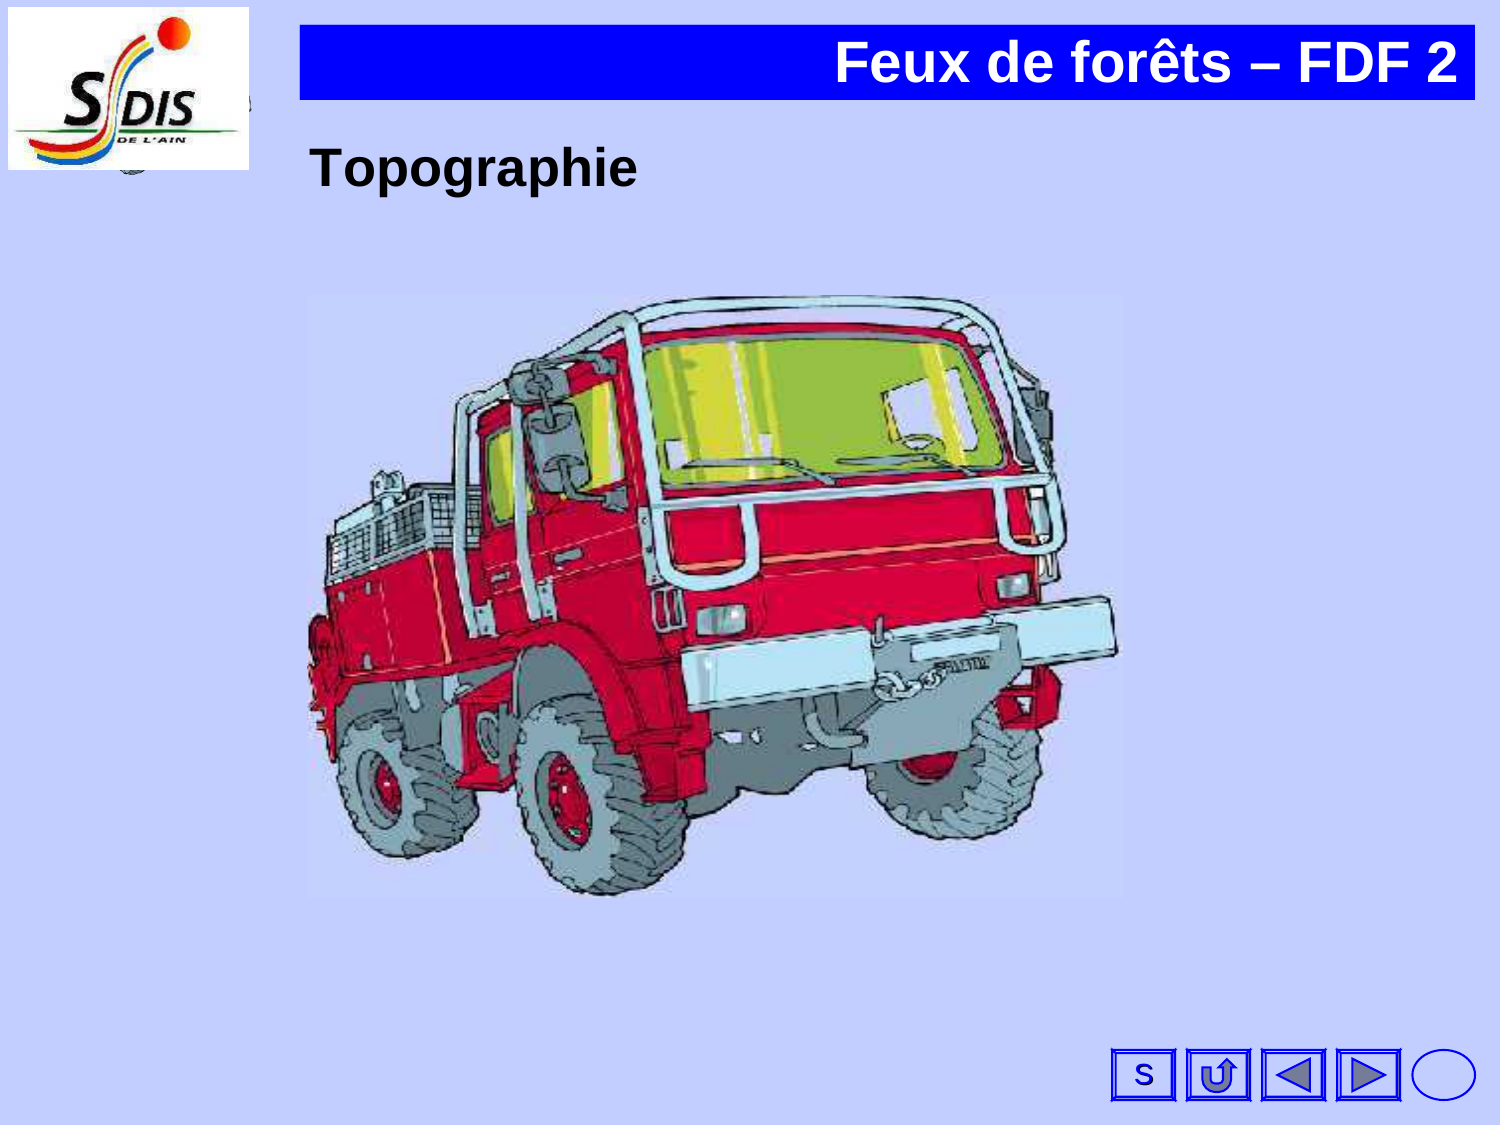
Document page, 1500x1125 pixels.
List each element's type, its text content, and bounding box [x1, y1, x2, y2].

text_box Topographie [295, 130, 975, 207]
picture [8, 7, 249, 170]
text_box [1412, 1049, 1476, 1101]
picture [307, 295, 1123, 898]
text_box Feux de forêts – FDF 2 [299, 24, 1475, 100]
